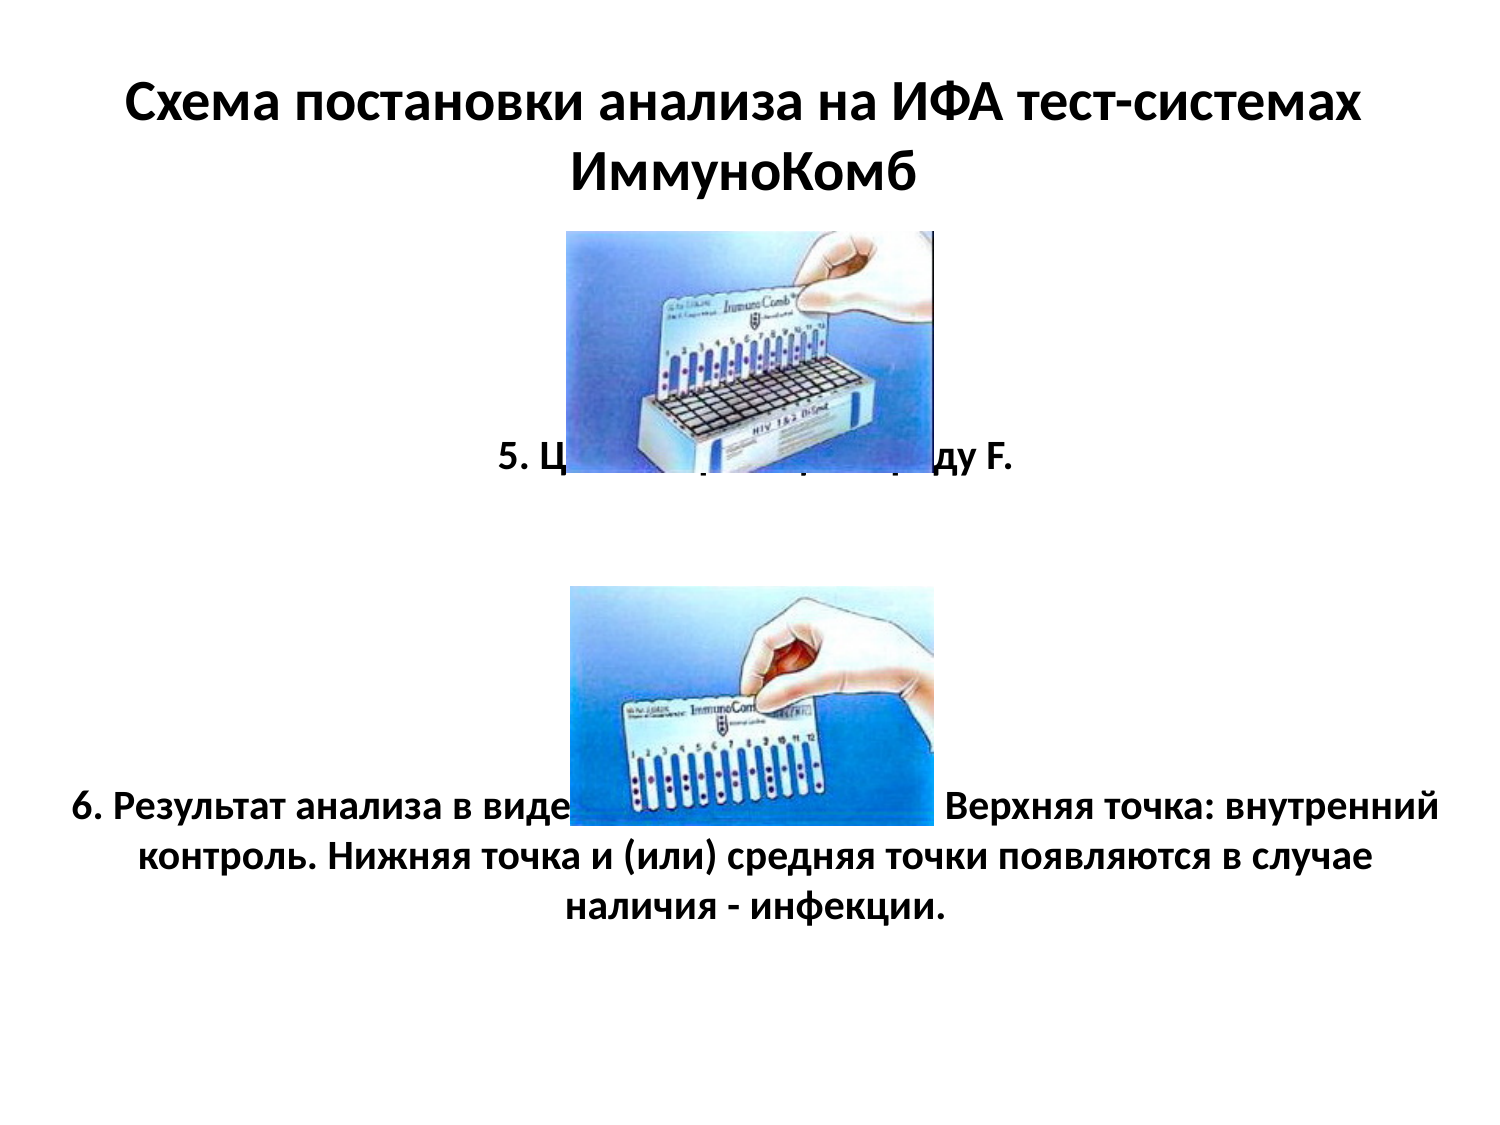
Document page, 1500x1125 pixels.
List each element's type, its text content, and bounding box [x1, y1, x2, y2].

title Схема постановки анализа на ИФА тест-системах ИммуноКомб [41, 54, 1447, 173]
picture [570, 586, 934, 826]
subtitle 5. Цветная реакция в ряду F. 6. Результат анализа в виде окрашенных точек. Верхняя точка: внутренний контроль. Нижняя точка и (или) средняя точки появляются в случае наличия - инфекции. [53, 219, 1459, 1083]
picture [566, 231, 934, 473]
